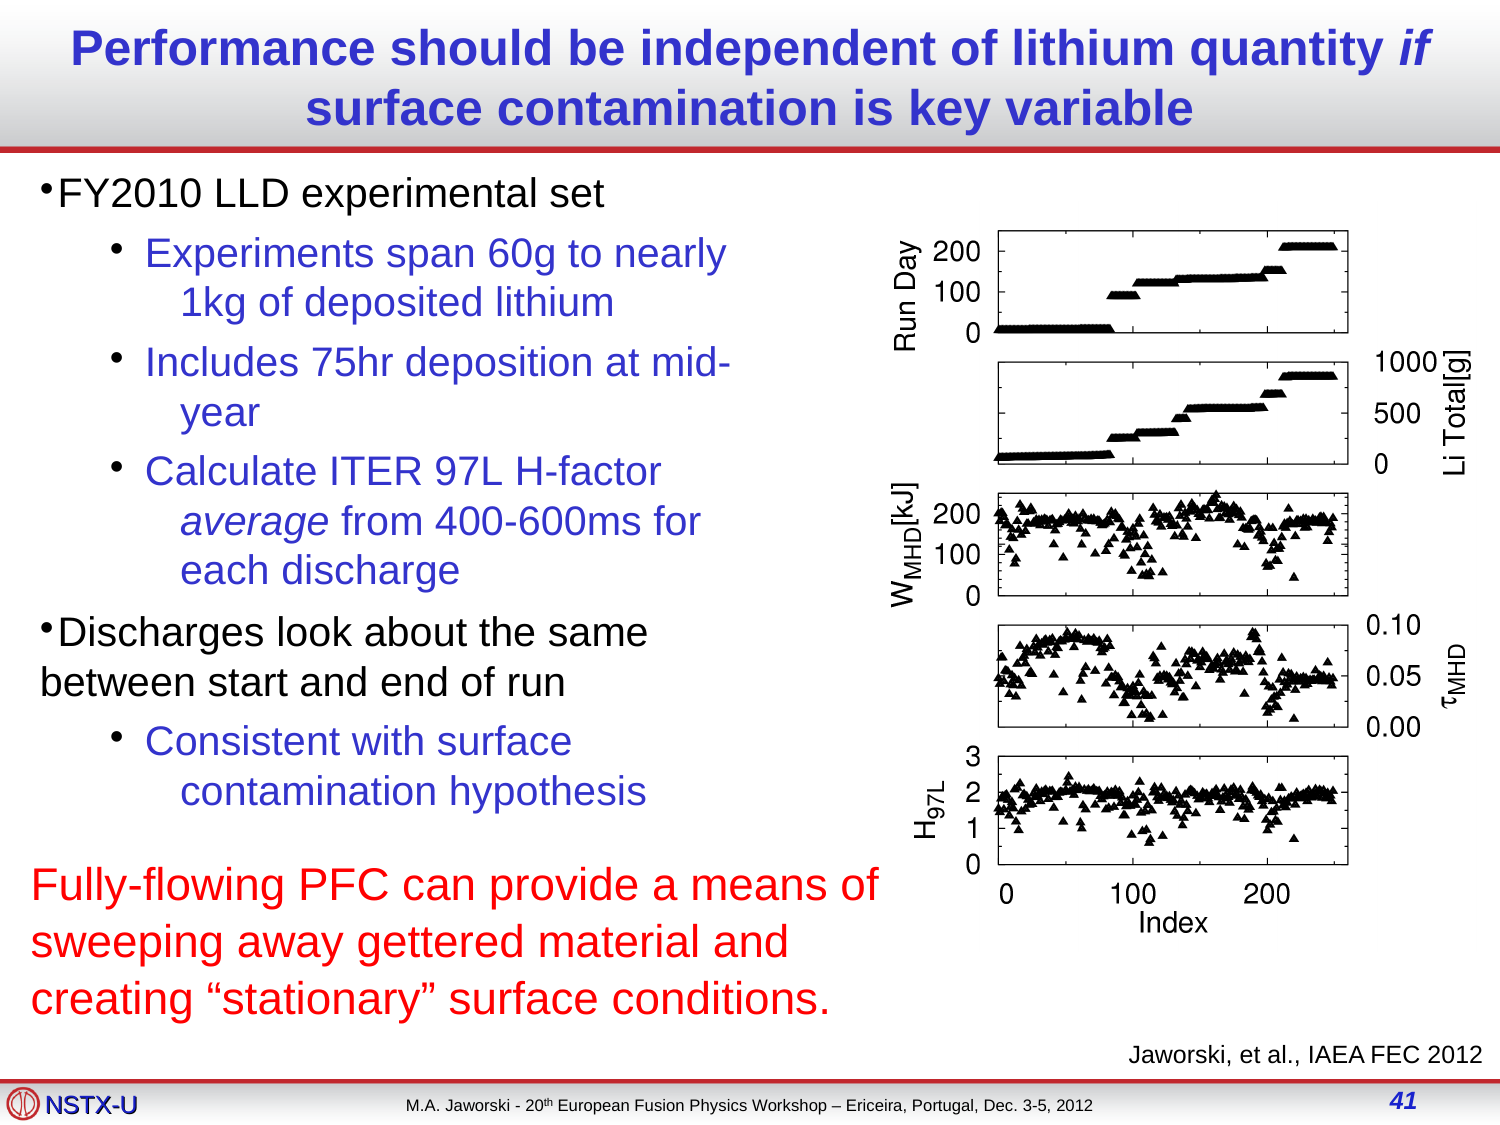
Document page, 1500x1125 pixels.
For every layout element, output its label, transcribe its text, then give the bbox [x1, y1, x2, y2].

title Performance should be independent of lithium quantity if surface contamination is key variable [0, 0, 1500, 151]
picture [880, 201, 1483, 954]
text_box Jaworski, et al., IAEA FEC 2012 [1113, 1030, 1499, 1073]
list FY2010 LLD experimental set Experiments span 60g to nearly 1kg of deposited lithium Includes 75hr deposition at mid-year Calculate ITER 97L H-factor average from 400-600ms for each discharge Discharges look about the same between start and end of run Consistent with surface contamination hypothesis [24, 158, 788, 826]
text_box Fully-flowing PFC can provide a means of sweeping away gettered material and creating “stationary” surface conditions. [15, 844, 914, 1080]
text_box 41 [1374, 1076, 1500, 1124]
